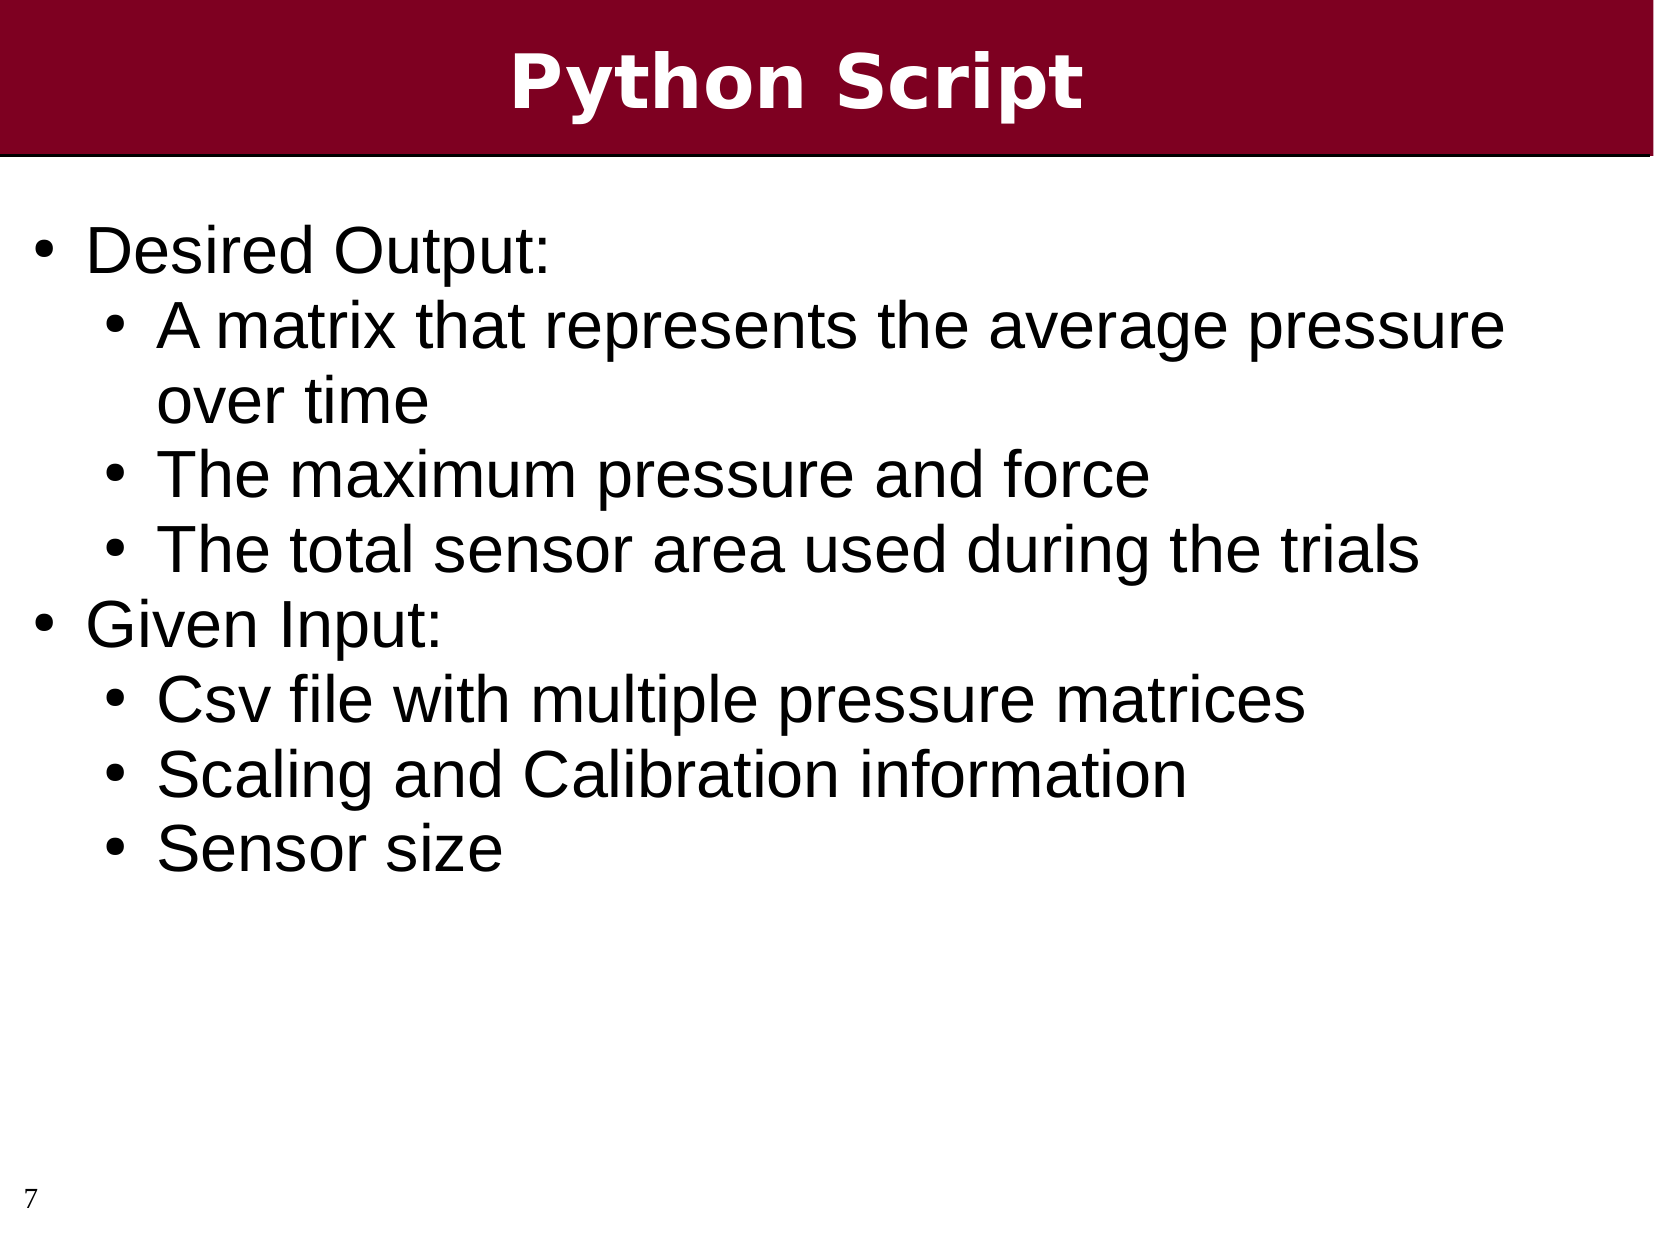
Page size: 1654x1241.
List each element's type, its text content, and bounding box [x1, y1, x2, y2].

text_box Desired Output: A matrix that represents the average pressure over time The maximum pressure and force The total sensor area used during the trials Given Input: Csv file with multiple pressure matrices Scaling and Calibration information Sensor size [0, 205, 1615, 938]
text_box [0, 0, 1654, 156]
text_box Python Script [0, 31, 1651, 134]
